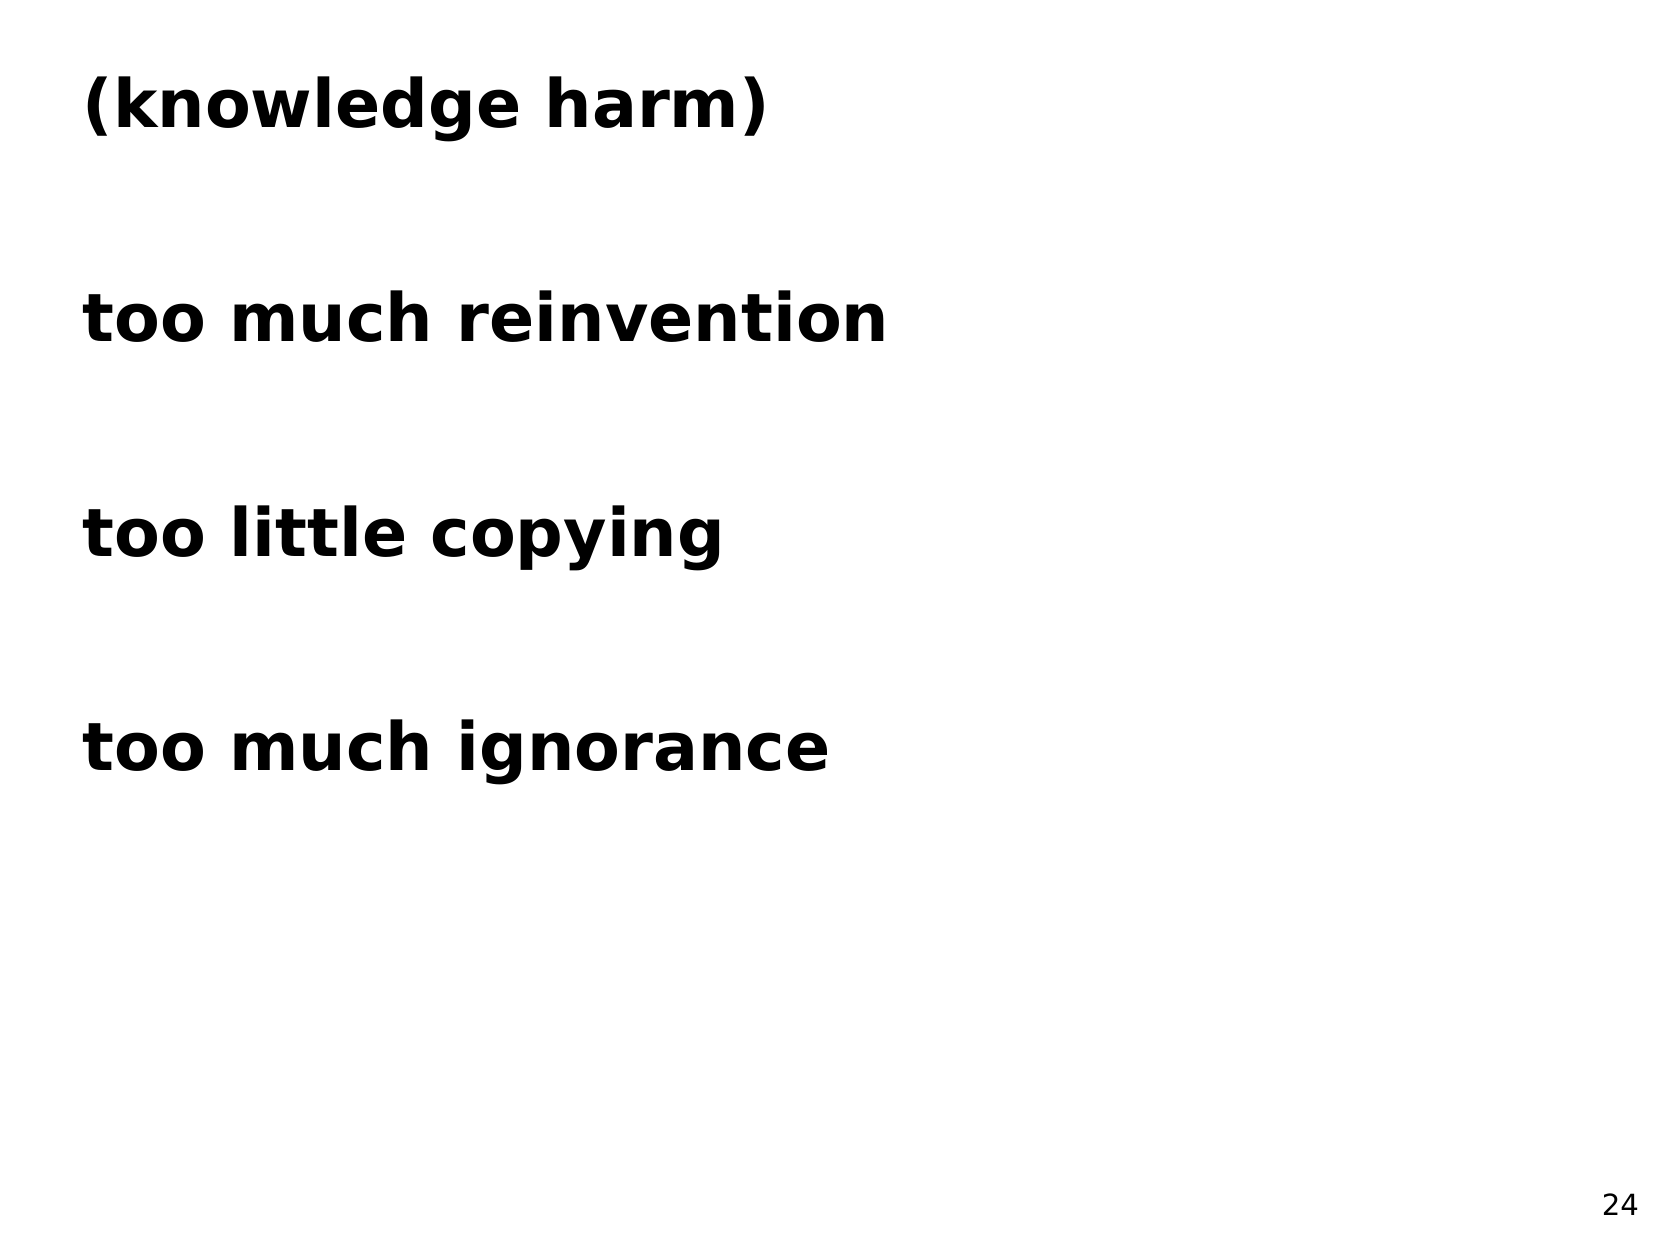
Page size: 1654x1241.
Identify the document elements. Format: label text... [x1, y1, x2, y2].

list (knowledge harm) too much reinvention too little copying too much ignorance [82, 65, 1571, 1062]
